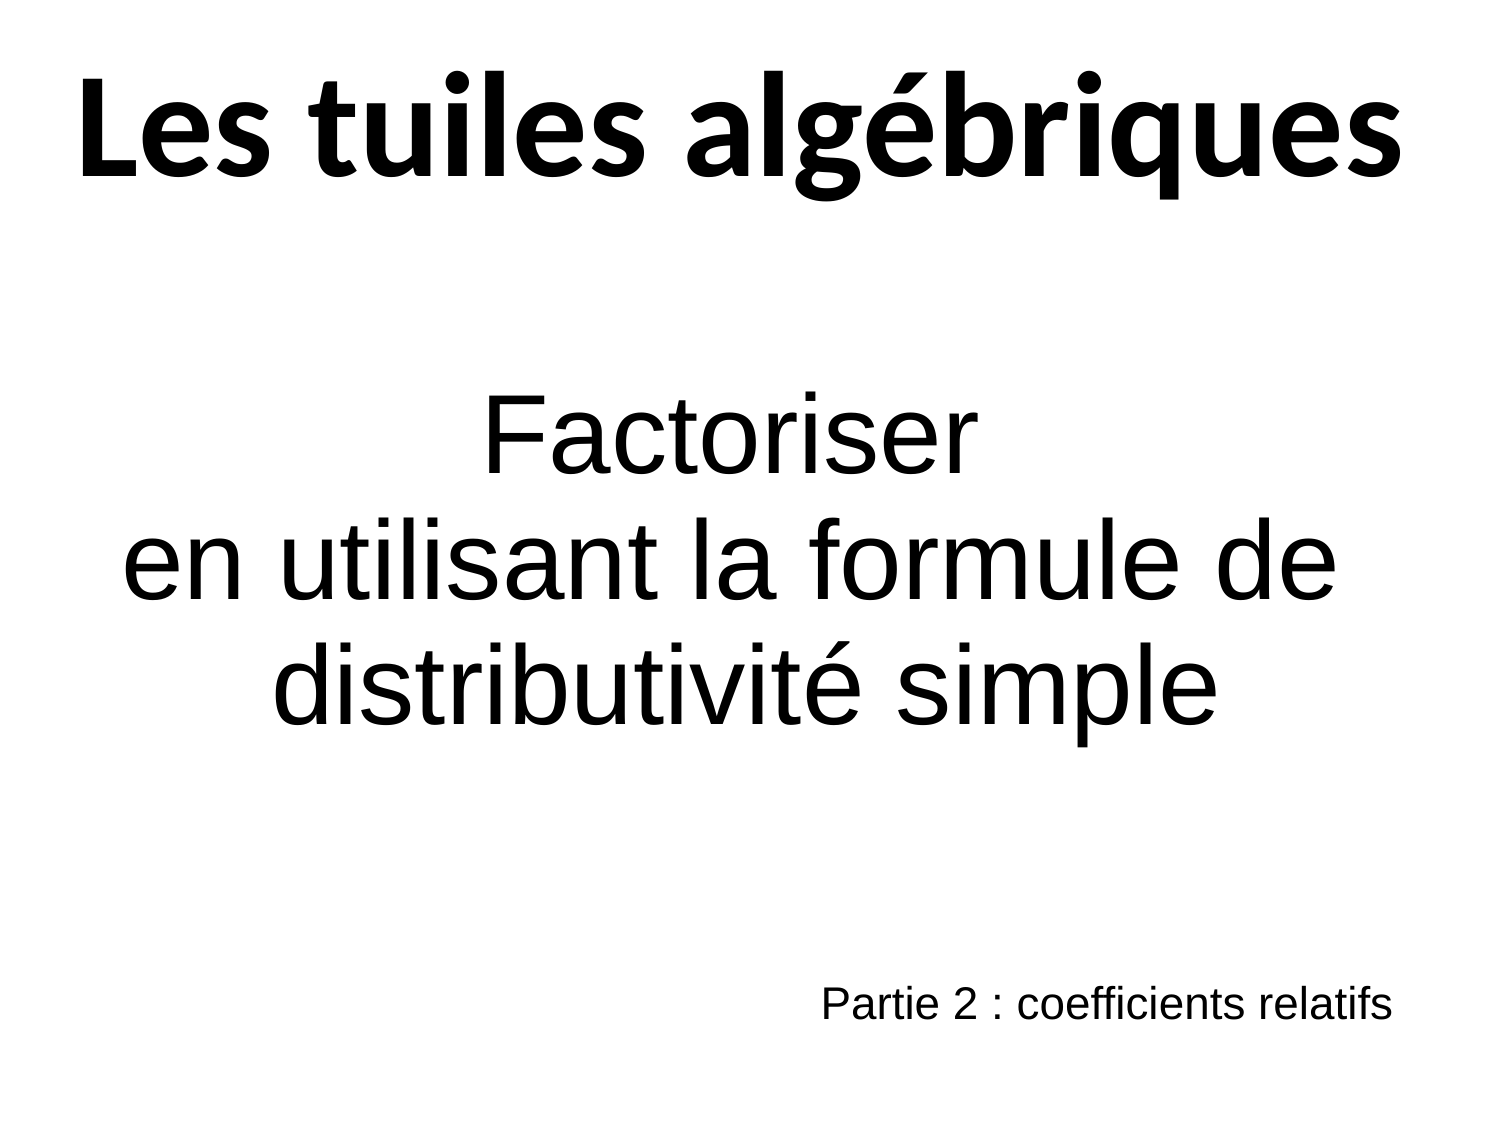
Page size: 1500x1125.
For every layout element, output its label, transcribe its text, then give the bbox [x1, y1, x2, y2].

text_box Partie 2 : coefficients relatifs [805, 970, 1409, 1037]
text_box Factoriser en utilisant la formule de distributivité simple [106, 364, 1386, 756]
title Les tuiles algébriques [75, 45, 1425, 233]
